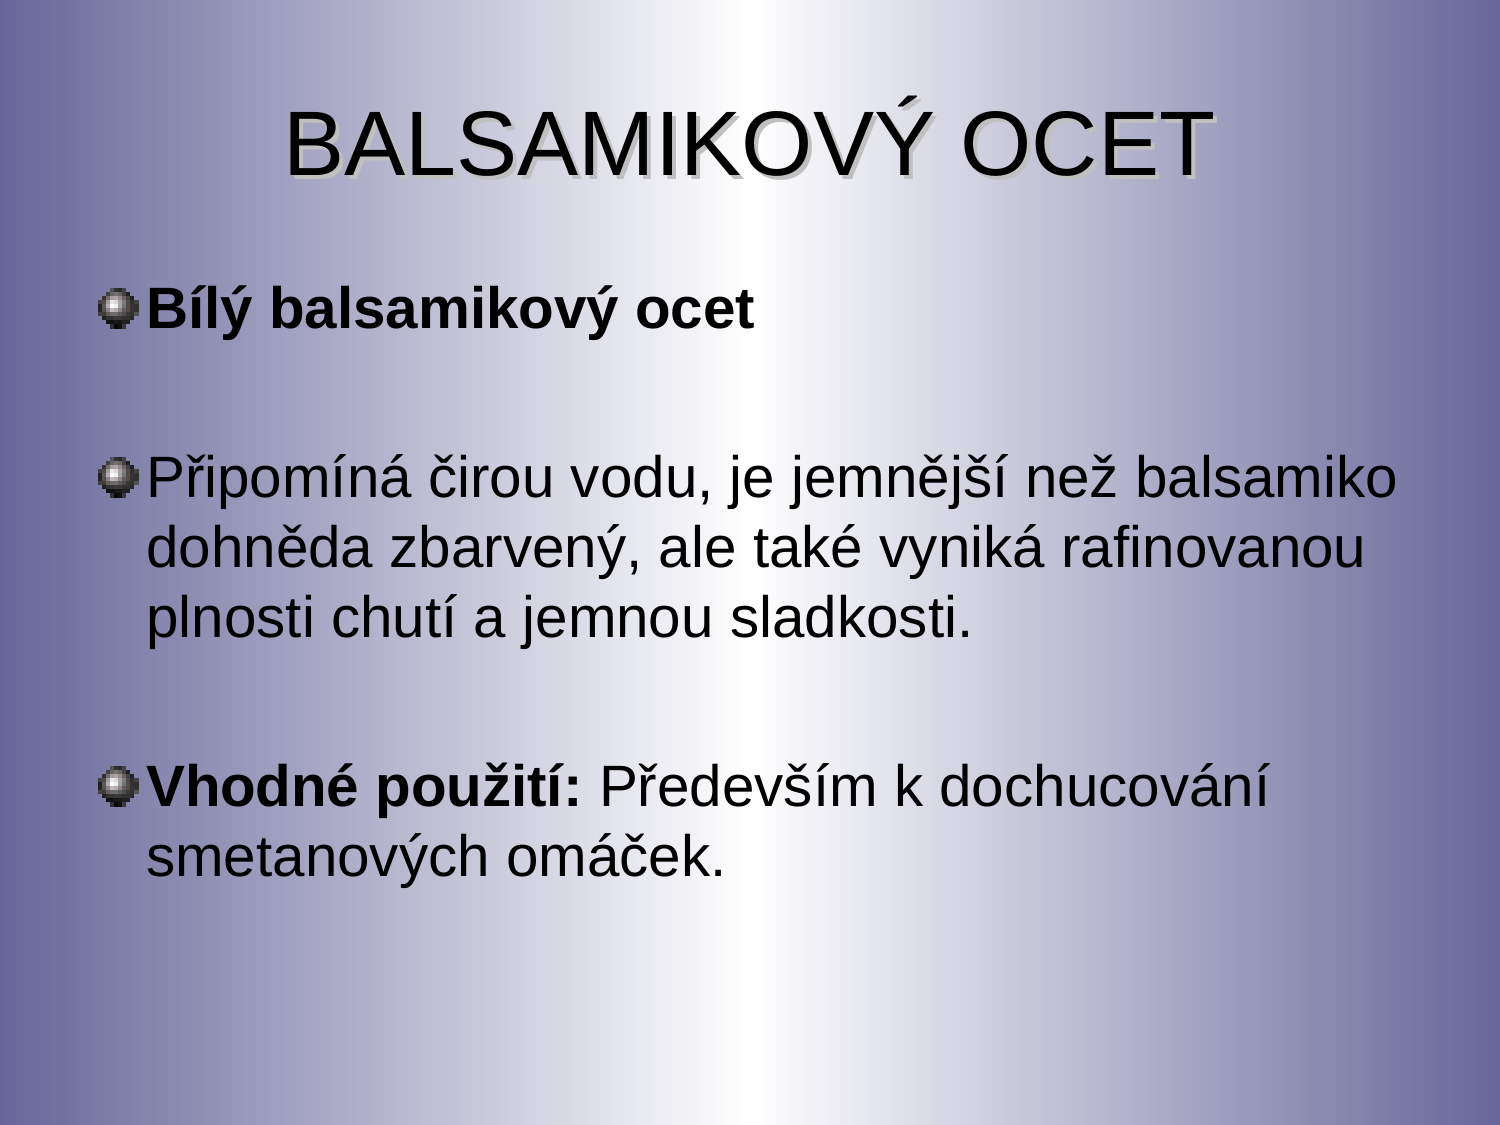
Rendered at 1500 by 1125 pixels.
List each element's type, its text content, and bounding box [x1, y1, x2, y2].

list Bílý balsamikový ocet Připomíná čirou vodu, je jemnější než balsamiko dohněda zbarvený, ale také vyniká rafinovanou plnosti chutí a jemnou sladkosti. Vhodné použití: Především k dochucování smetanových omáček. [75, 262, 1426, 1007]
title BALSAMIKOVÝ OCET [75, 45, 1426, 233]
